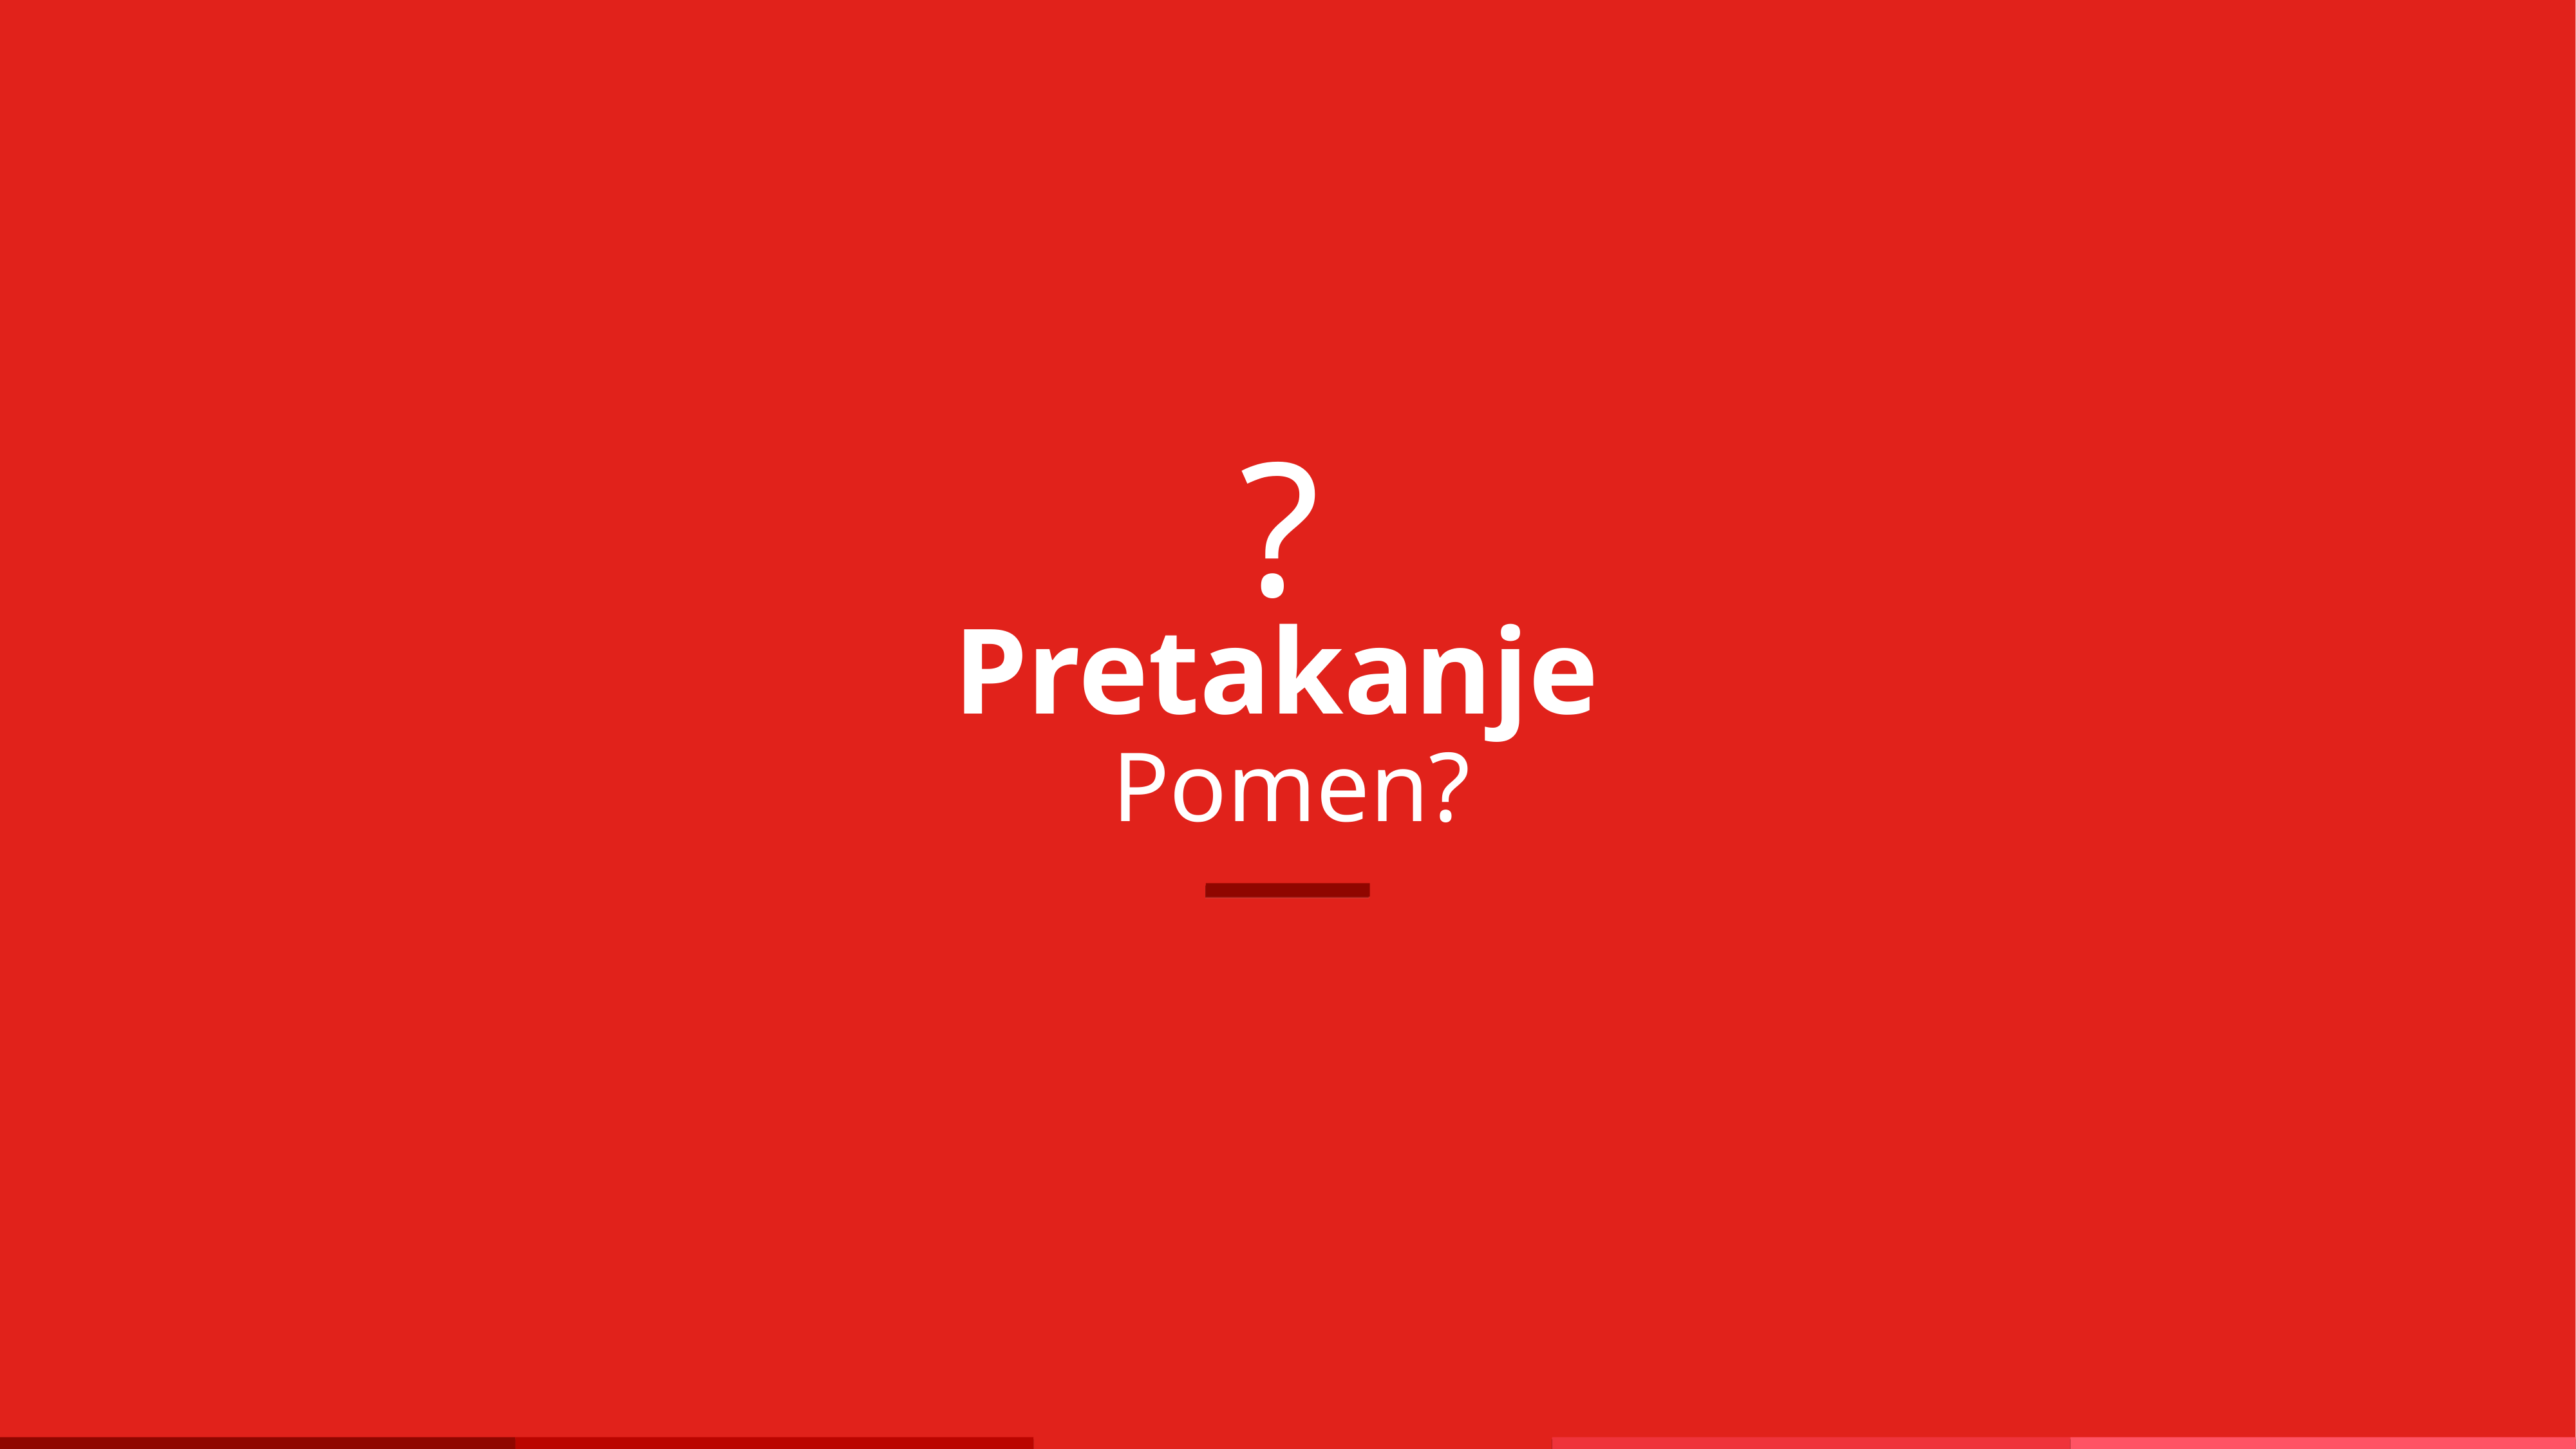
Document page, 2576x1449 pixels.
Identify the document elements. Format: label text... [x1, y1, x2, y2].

text_box ? [1217, 377, 1293, 645]
text_box Pretakanje Pomen? [386, 607, 2197, 864]
text_box [1205, 883, 1370, 897]
